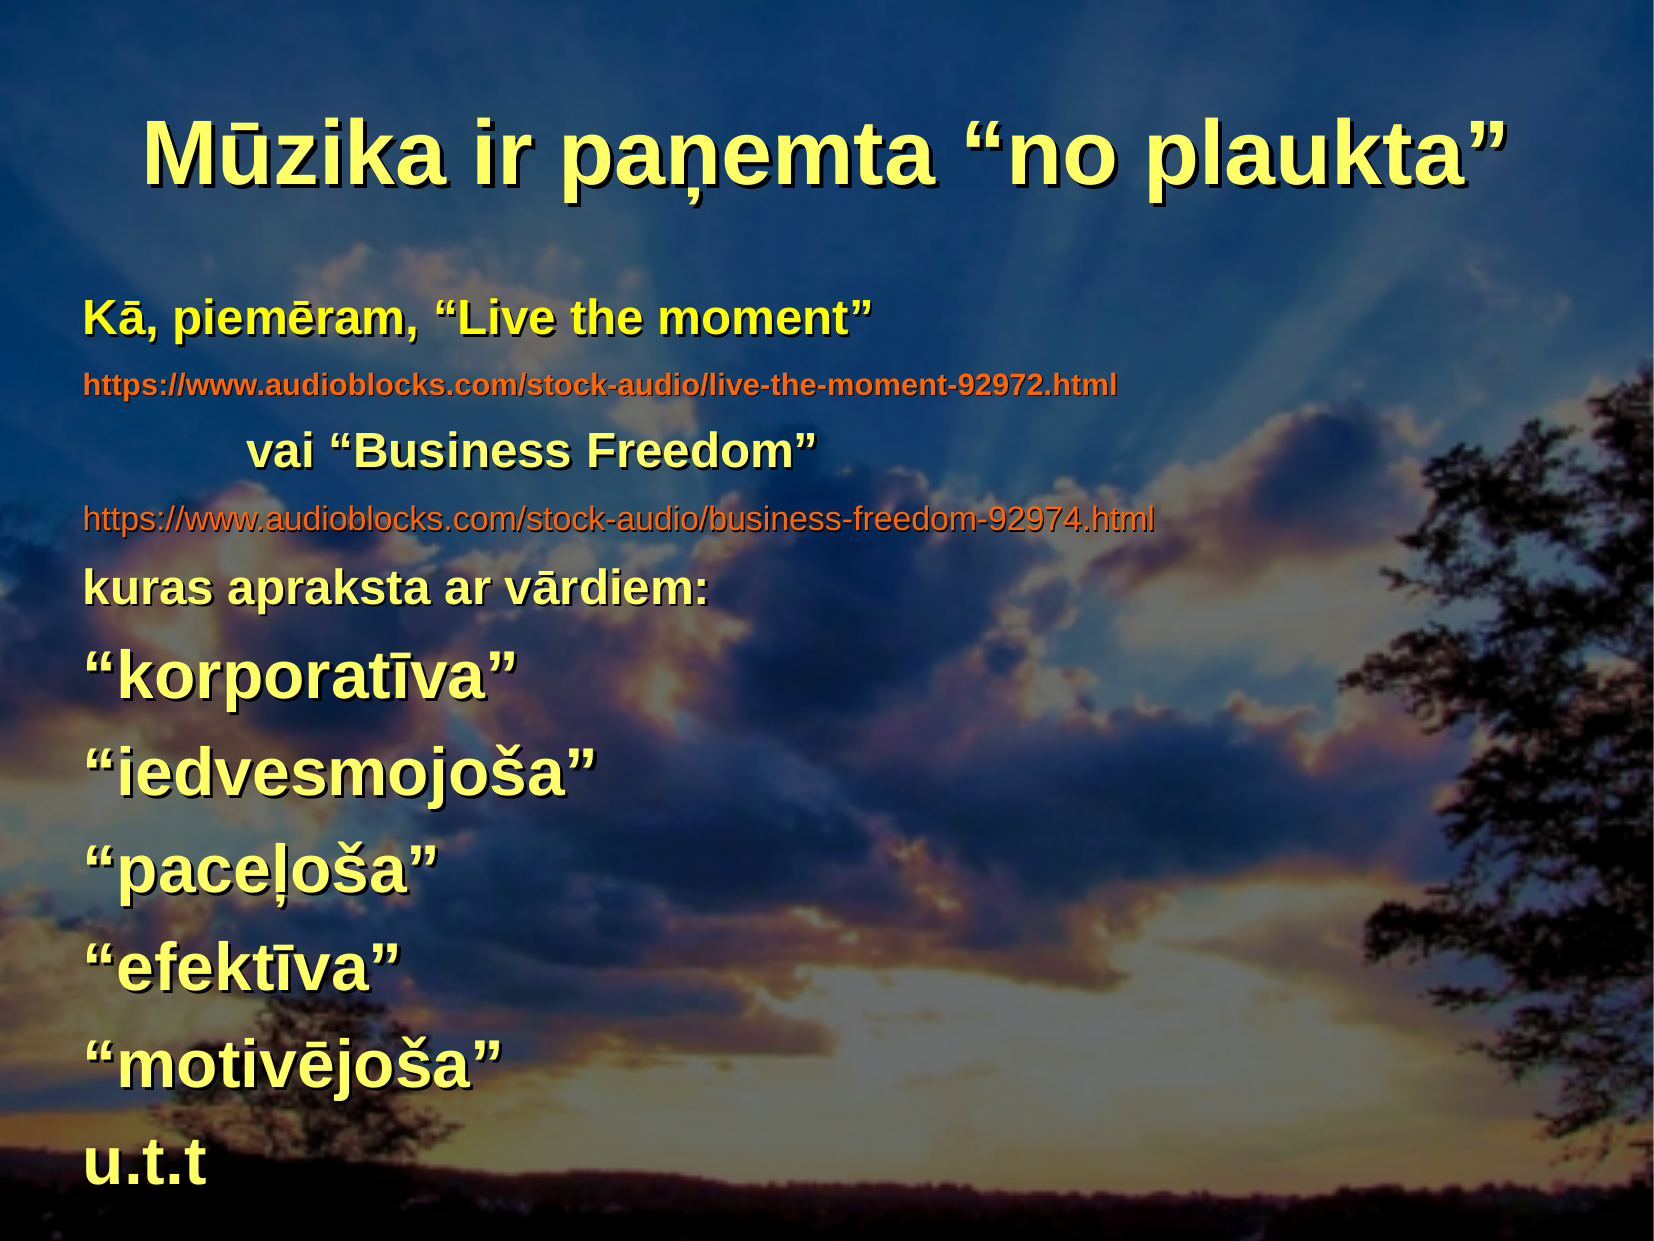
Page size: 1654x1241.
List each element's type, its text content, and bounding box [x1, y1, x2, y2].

title Mūzika ir paņemta “no plaukta” [82, 49, 1571, 257]
picture [0, 0, 1654, 1241]
list Kā, piemēram, “Live the moment” https://www.audioblocks.com/stock-audio/live-the-moment-92972.html vai “Business Freedom” https://www.audioblocks.com/stock-audio/business-freedom-92974.html kuras apraksta ar vārdiem: “korporatīva” “iedvesmojoša” “paceļoša” “efektīva” “motivējoša” u.t.t [82, 290, 1571, 1205]
